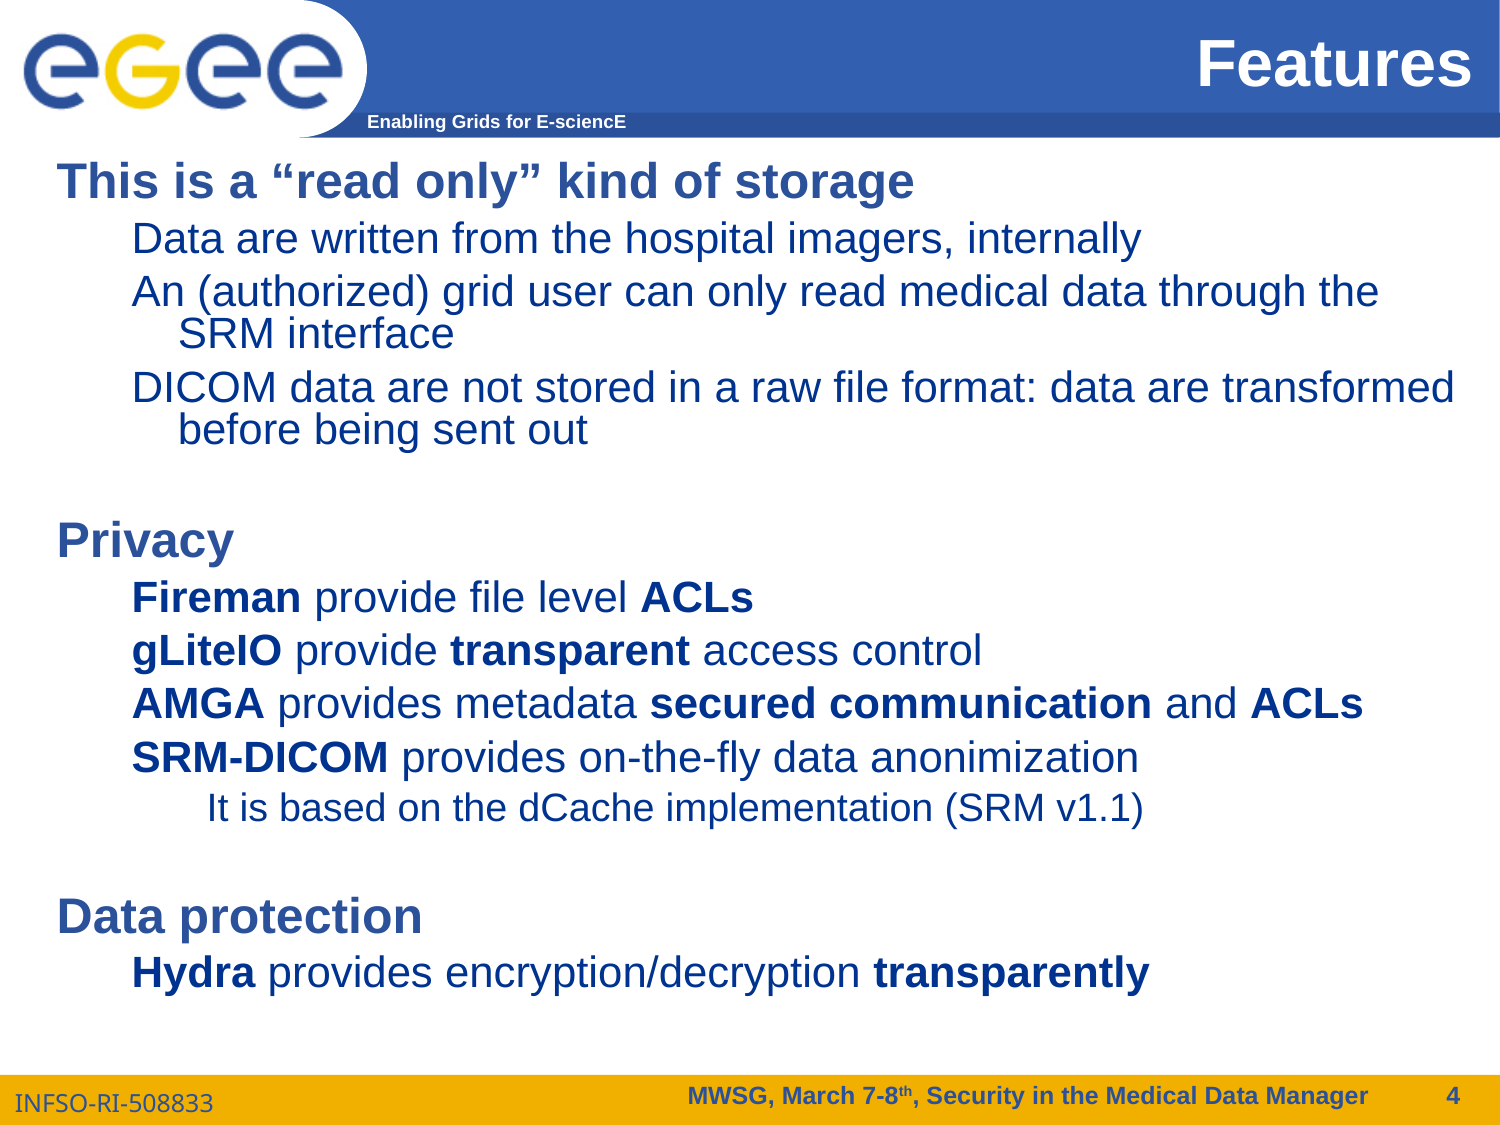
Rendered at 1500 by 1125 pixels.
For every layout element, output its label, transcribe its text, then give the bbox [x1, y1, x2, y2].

list This is a “read only” kind of storage Data are written from the hospital imagers, internally An (authorized) grid user can only read medical data through the SRM interface DICOM data are not stored in a raw file format: data are transformed before being sent out Privacy Fireman provide file level ACLs gLiteIO provide transparent access control AMGA provides metadata secured communication and ACLs SRM-DICOM provides on-the-fly data anonimization It is based on the dCache implementation (SRM v1.1) Data protection Hydra provides encryption/decryption transparently [56, 159, 1466, 1065]
picture [18, 30, 349, 112]
title Features [369, 10, 1474, 124]
